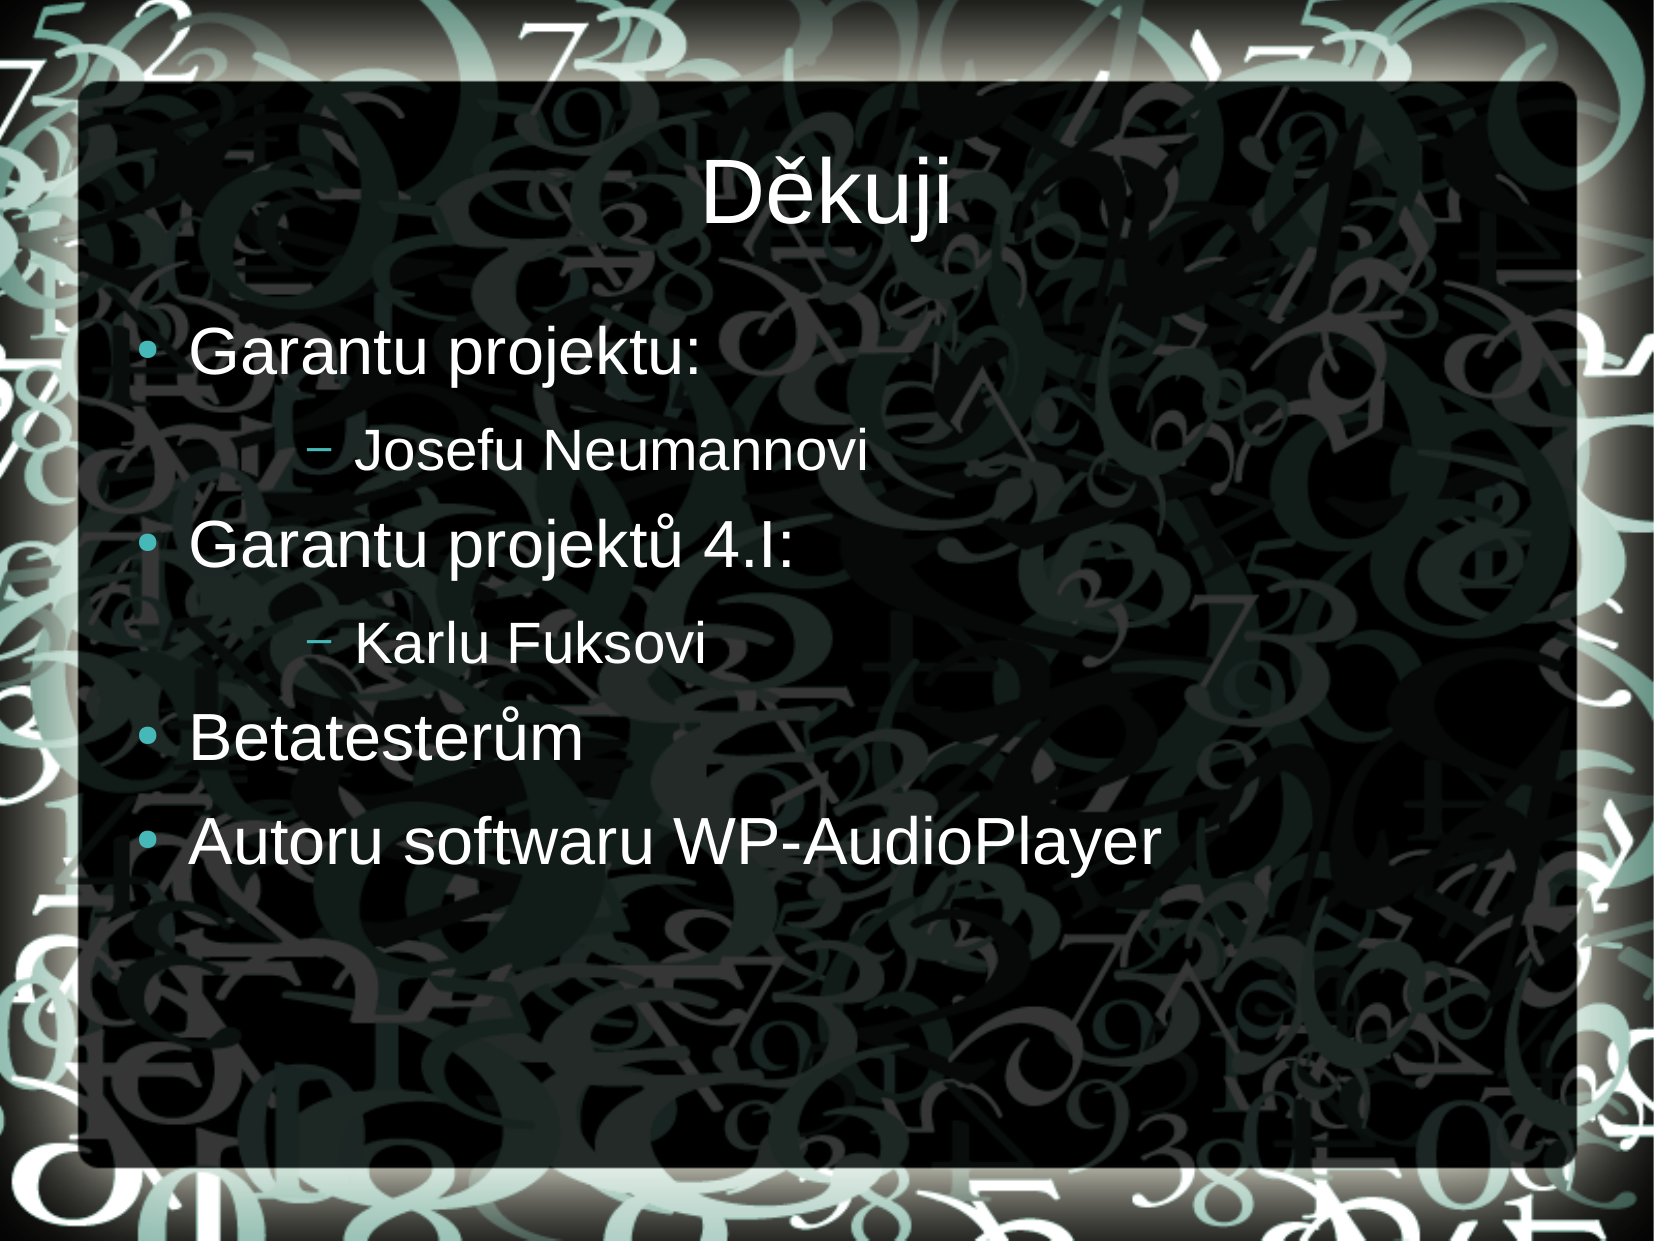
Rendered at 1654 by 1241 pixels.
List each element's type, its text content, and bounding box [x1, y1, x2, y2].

picture [0, 0, 1654, 1241]
title Děkuji [82, 88, 1571, 296]
list Garantu projektu: Josefu Neumannovi Garantu projektů 4.I: Karlu Fuksovi Betatesterům Autoru softwaru WP-AudioPlayer [118, 313, 1542, 1028]
